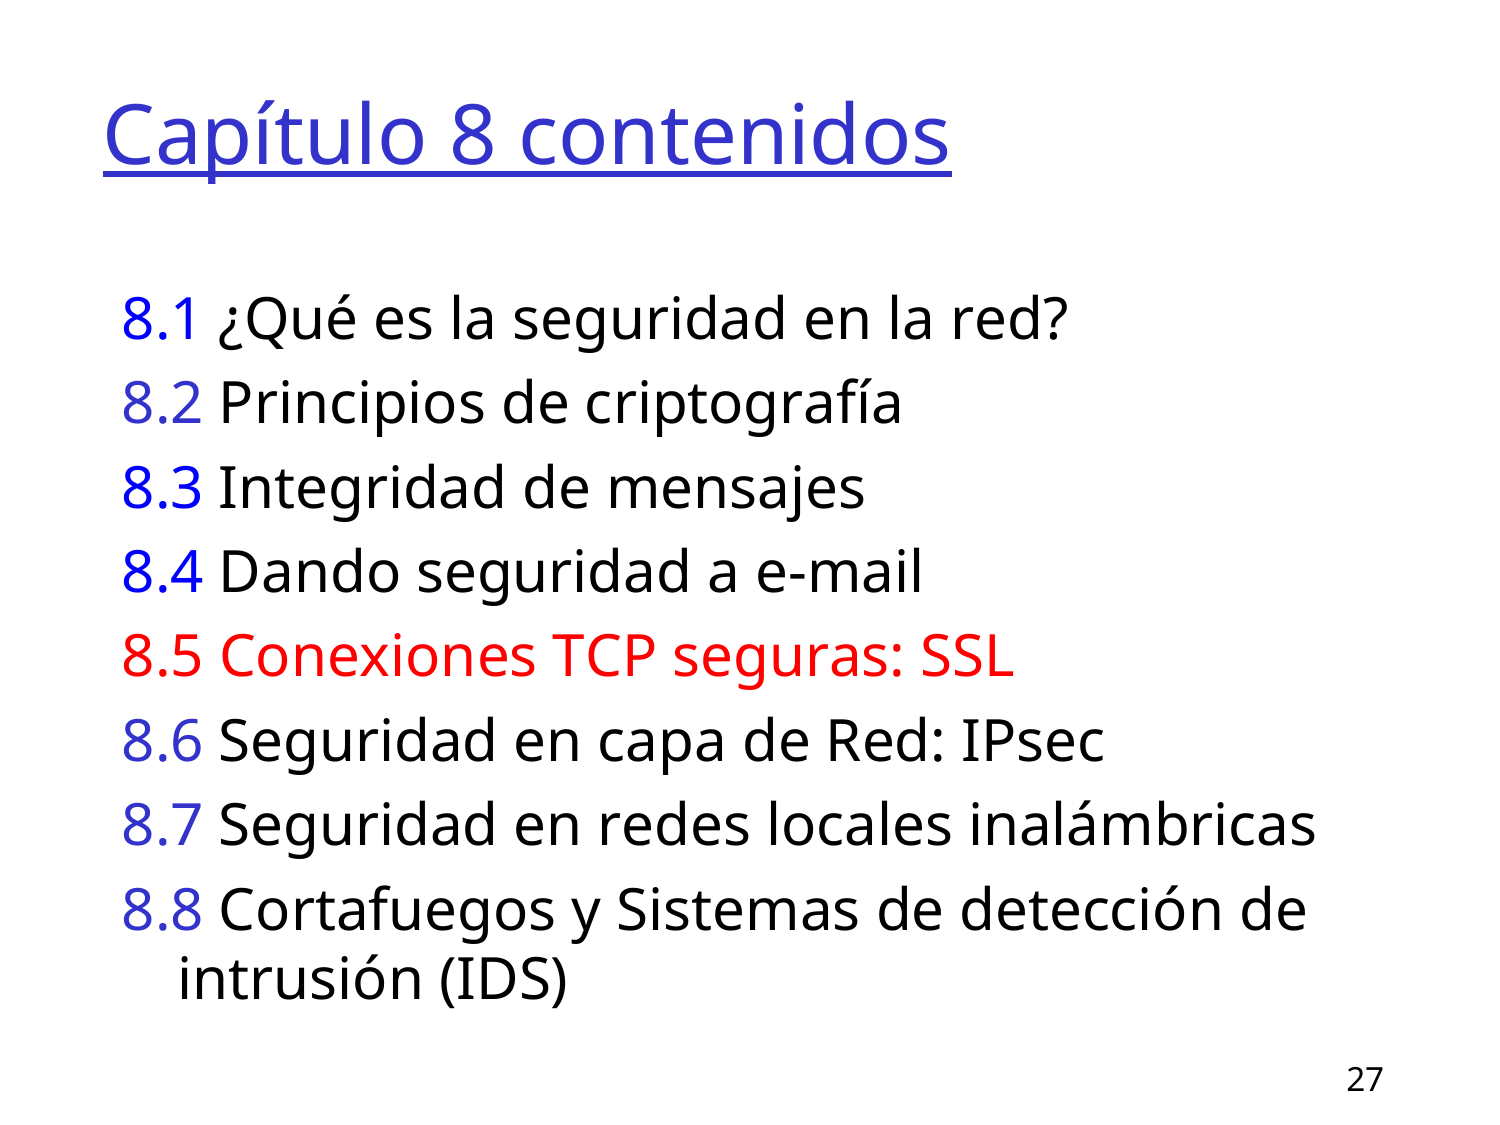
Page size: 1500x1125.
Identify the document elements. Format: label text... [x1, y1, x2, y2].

title Capítulo 8 contenidos [87, 37, 1363, 225]
list 8.1 ¿Qué es la seguridad en la red? 8.2 Principios de criptografía 8.3 Integridad de mensajes 8.4 Dando seguridad a e-mail 8.5 Conexiones TCP seguras: SSL 8.6 Seguridad en capa de Red: IPsec 8.7 Seguridad en redes locales inalámbricas 8.8 Cortafuegos y Sistemas de detección de intrusión (IDS) [106, 273, 1382, 1037]
